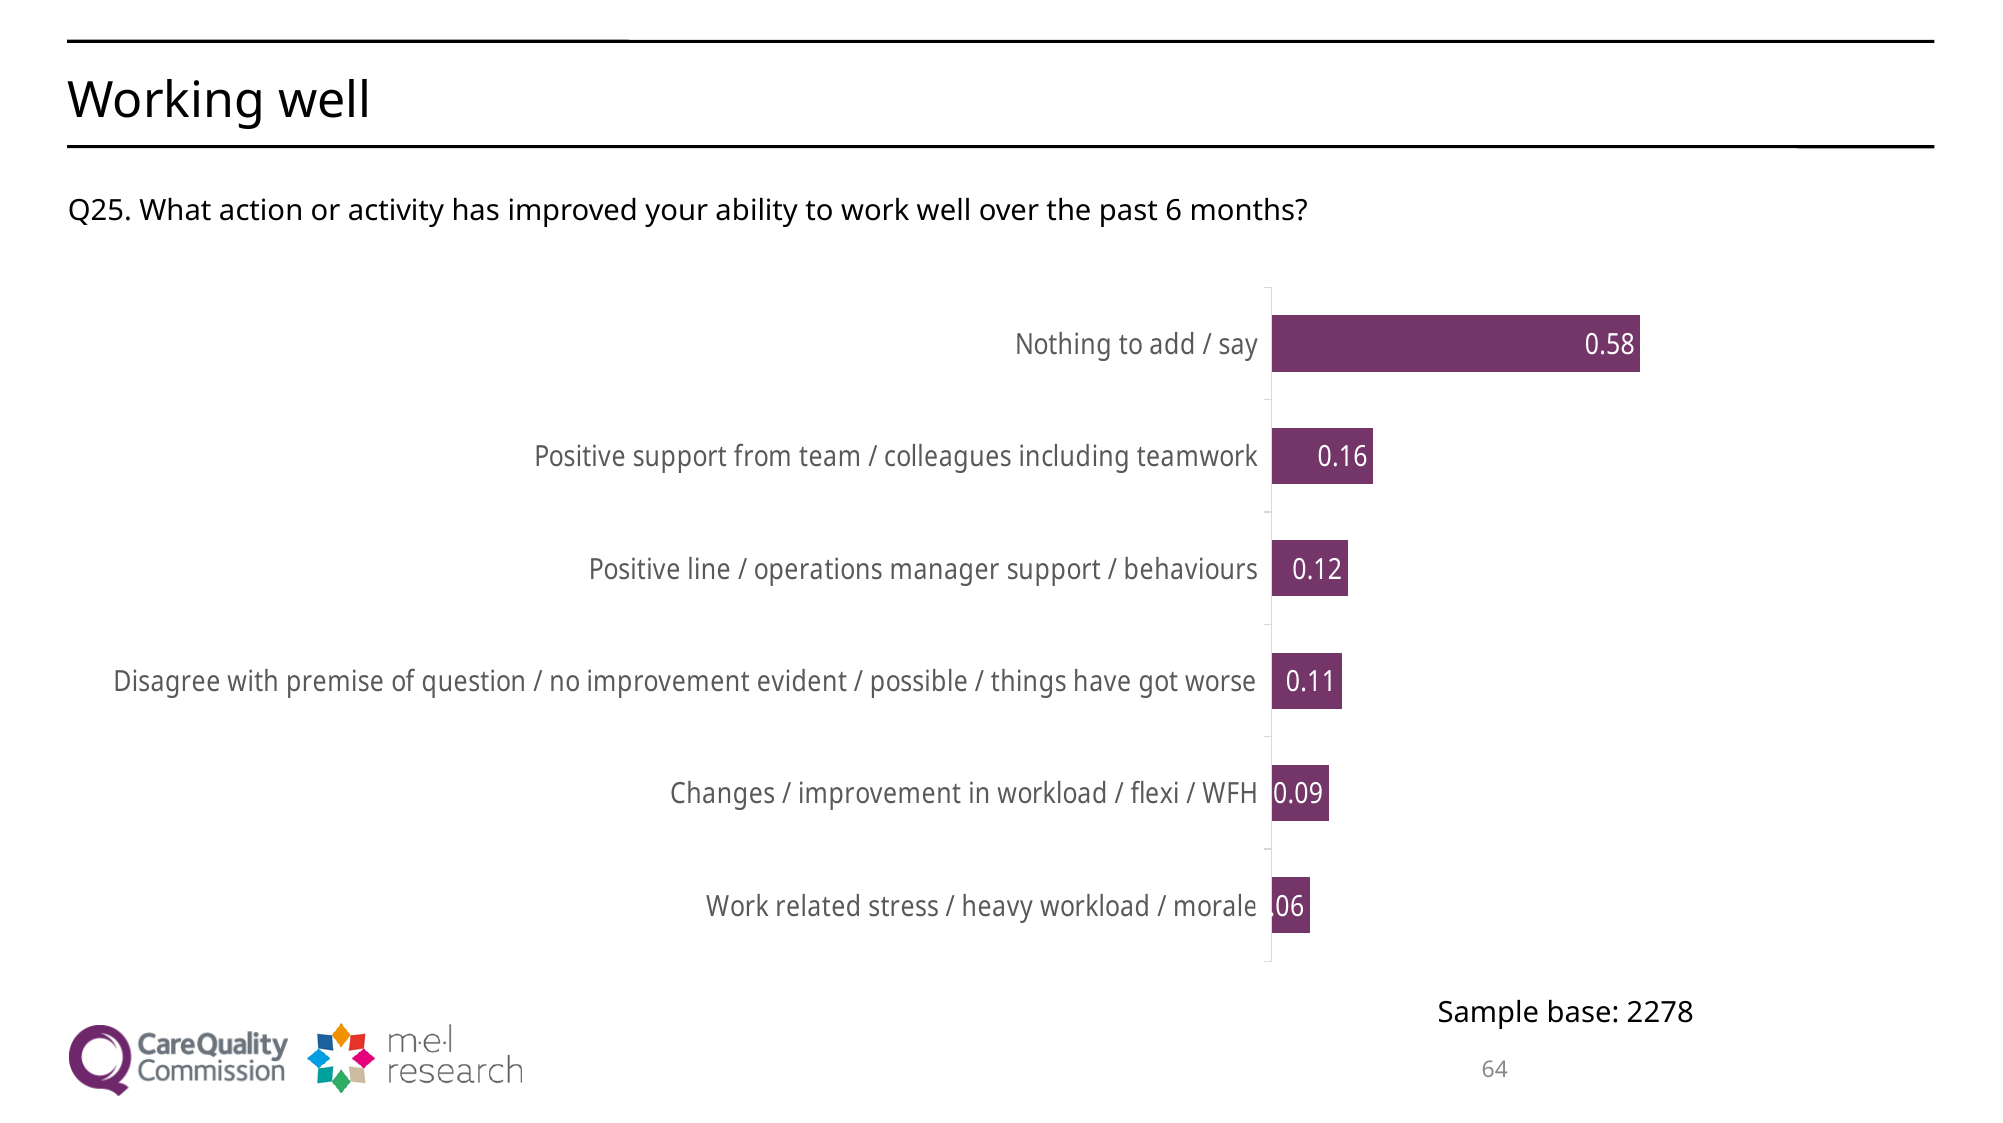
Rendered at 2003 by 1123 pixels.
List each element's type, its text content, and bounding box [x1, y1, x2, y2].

chart [113, 273, 1745, 976]
picture [307, 1023, 522, 1093]
slide_number 64 [1466, 1039, 1934, 1100]
text_box Q25. What action or activity has improved your ability to work well over the past 6 months? [52, 178, 1771, 232]
title Working well [67, 48, 1935, 136]
picture [67, 1023, 291, 1099]
text_box Sample base: 2278 [1422, 985, 1733, 1037]
